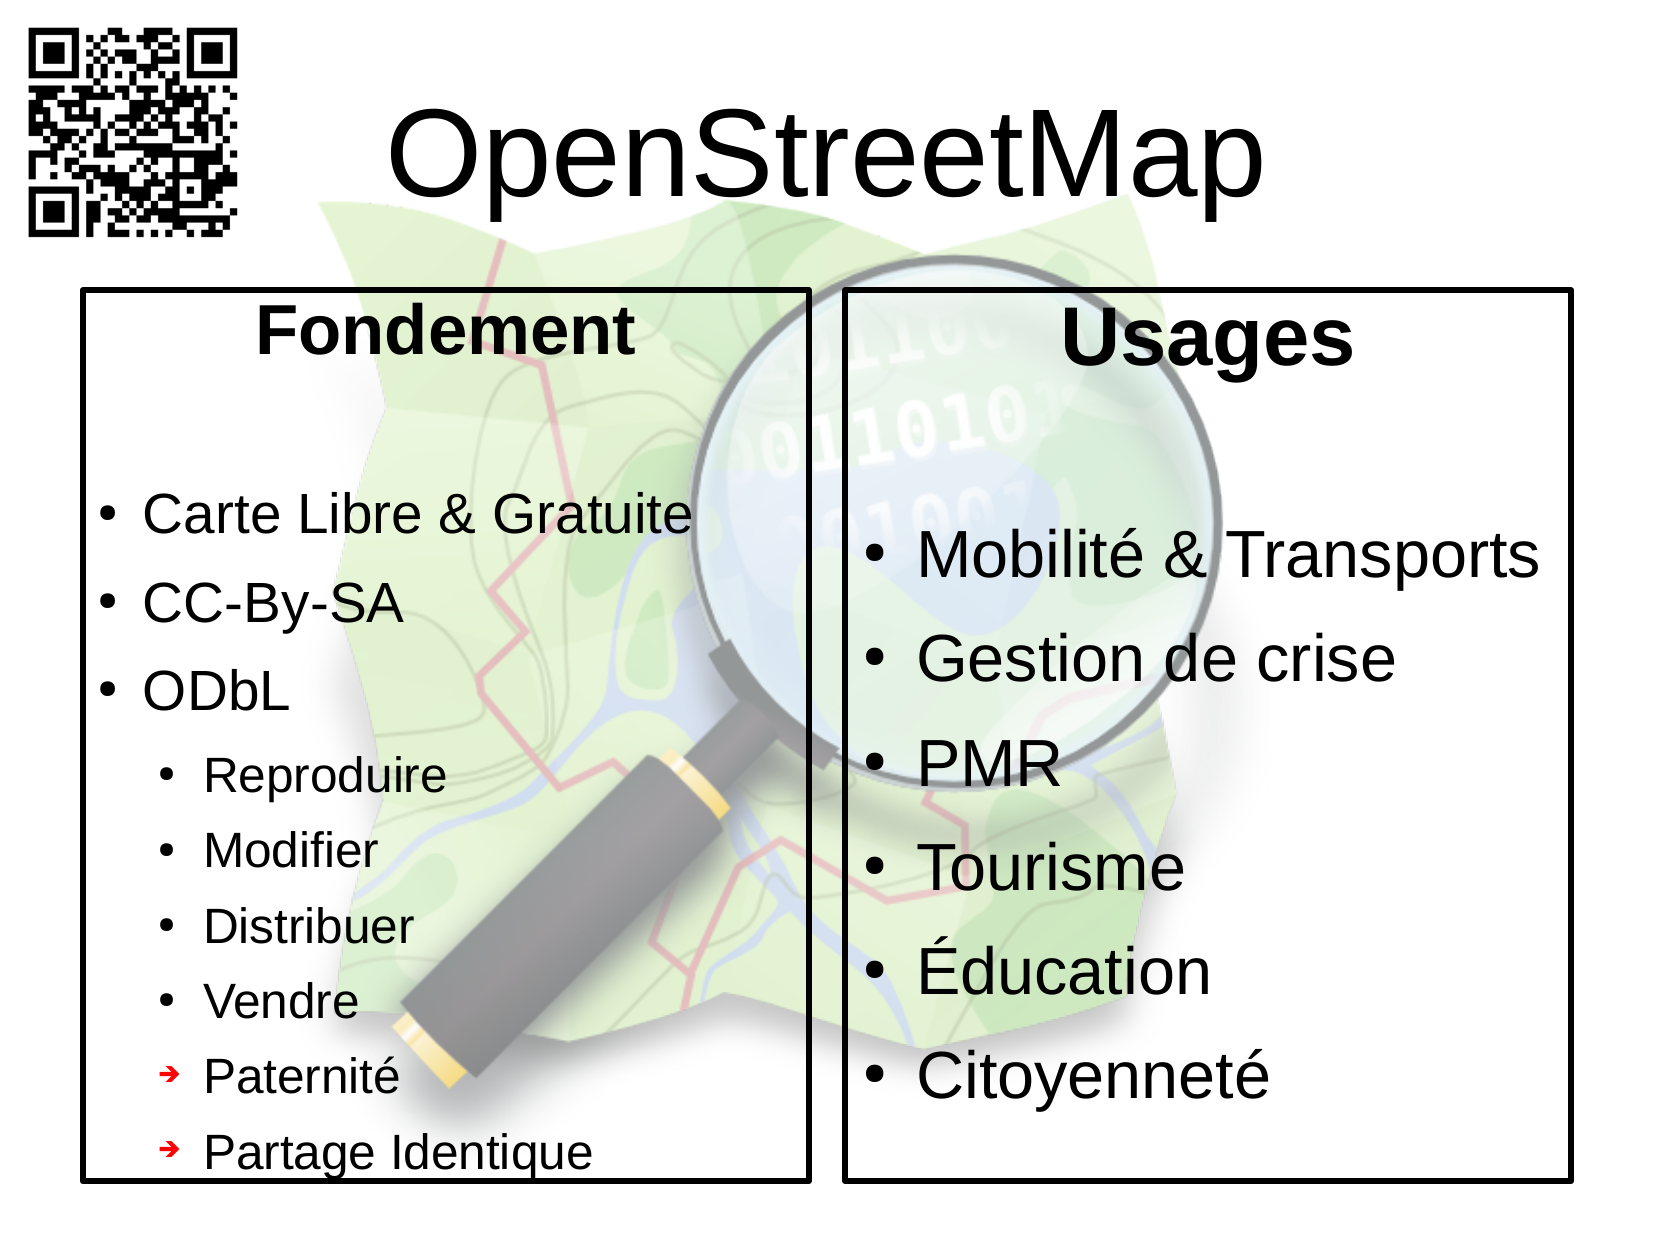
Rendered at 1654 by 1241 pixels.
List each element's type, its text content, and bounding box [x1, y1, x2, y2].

list Usages Mobilité & Transports Gestion de crise PMR Tourisme Éducation Citoyenneté [845, 290, 1572, 1182]
picture [0, 0, 266, 266]
title OpenStreetMap [266, 49, 1571, 257]
list Fondement Carte Libre & Gratuite CC-By-SA ODbL Reproduire Modifier Distribuer Vendre Paternité Partage Identique [82, 290, 809, 1182]
picture [283, 194, 1270, 1182]
